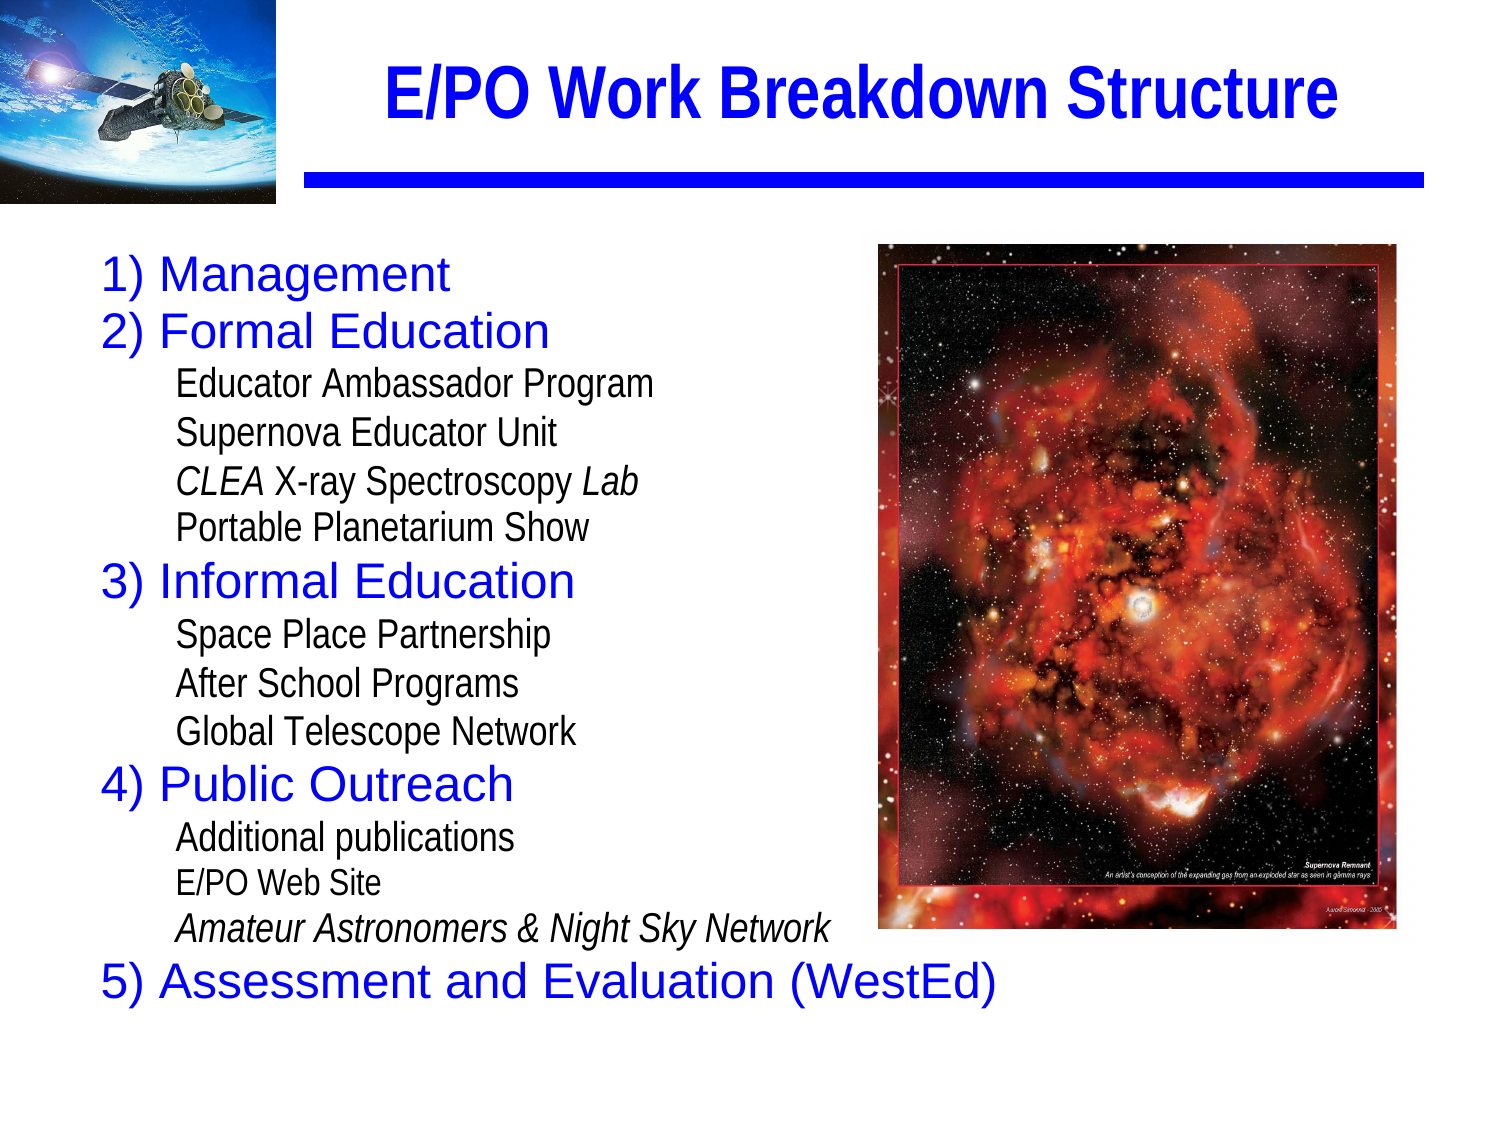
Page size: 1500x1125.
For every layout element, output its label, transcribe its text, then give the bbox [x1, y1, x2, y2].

picture [0, 0, 276, 204]
text_box [304, 172, 1423, 187]
title E/PO Work Breakdown Structure [315, 39, 1411, 144]
list 1) Management 2) Formal Education Educator Ambassador Program Supernova Educator Unit CLEA X-ray Spectroscopy Lab Portable Planetarium Show 3) Informal Education Space Place Partnership After School Programs Global Telescope Network 4) Public Outreach Additional publications E/PO Web Site Amateur Astronomers & Night Sky Network 5) Assessment and Evaluation (WestEd) [85, 248, 1500, 1125]
picture [860, 227, 1414, 944]
